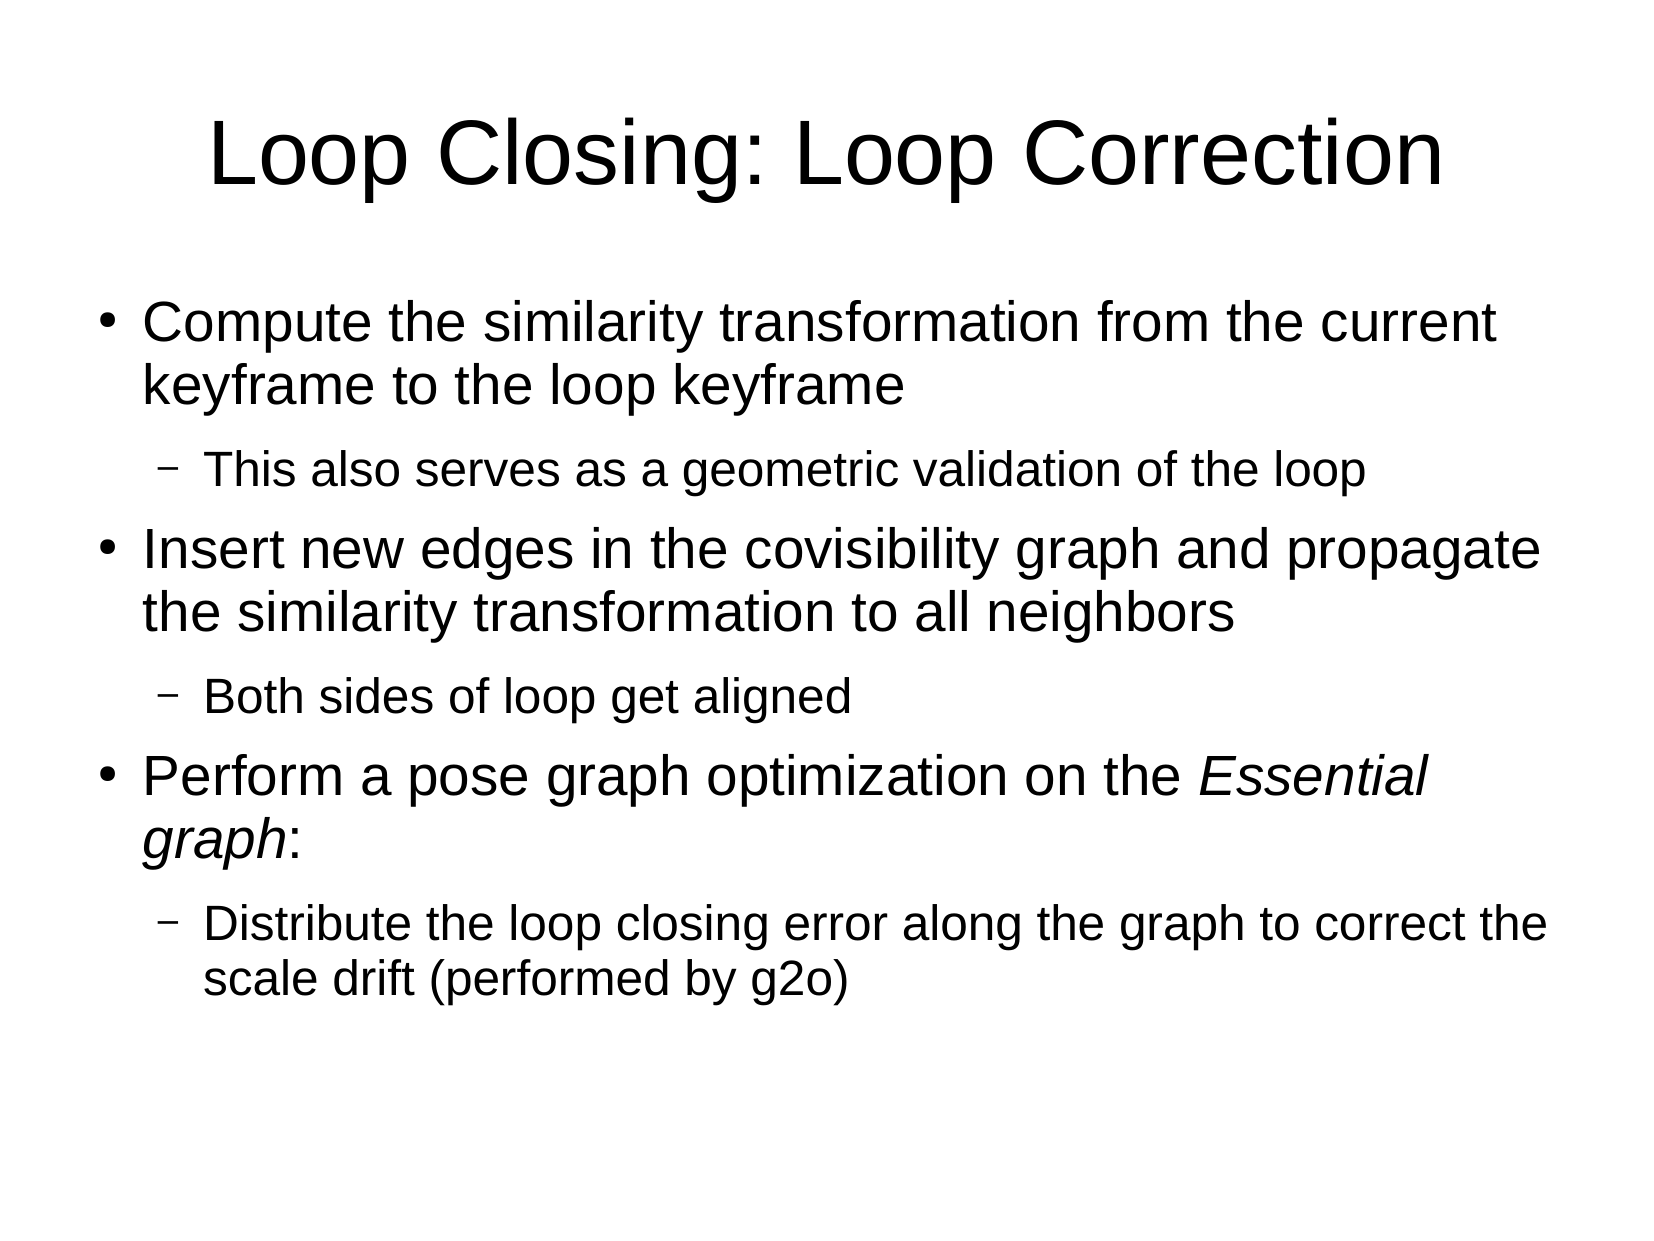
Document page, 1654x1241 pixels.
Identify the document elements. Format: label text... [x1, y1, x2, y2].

list Compute the similarity transformation from the current keyframe to the loop keyframe This also serves as a geometric validation of the loop Insert new edges in the covisibility graph and propagate the similarity transformation to all neighbors Both sides of loop get aligned Perform a pose graph optimization on the Essential graph: Distribute the loop closing error along the graph to correct the scale drift (performed by g2o) [82, 290, 1571, 1010]
title Loop Closing: Loop Correction [82, 49, 1571, 257]
